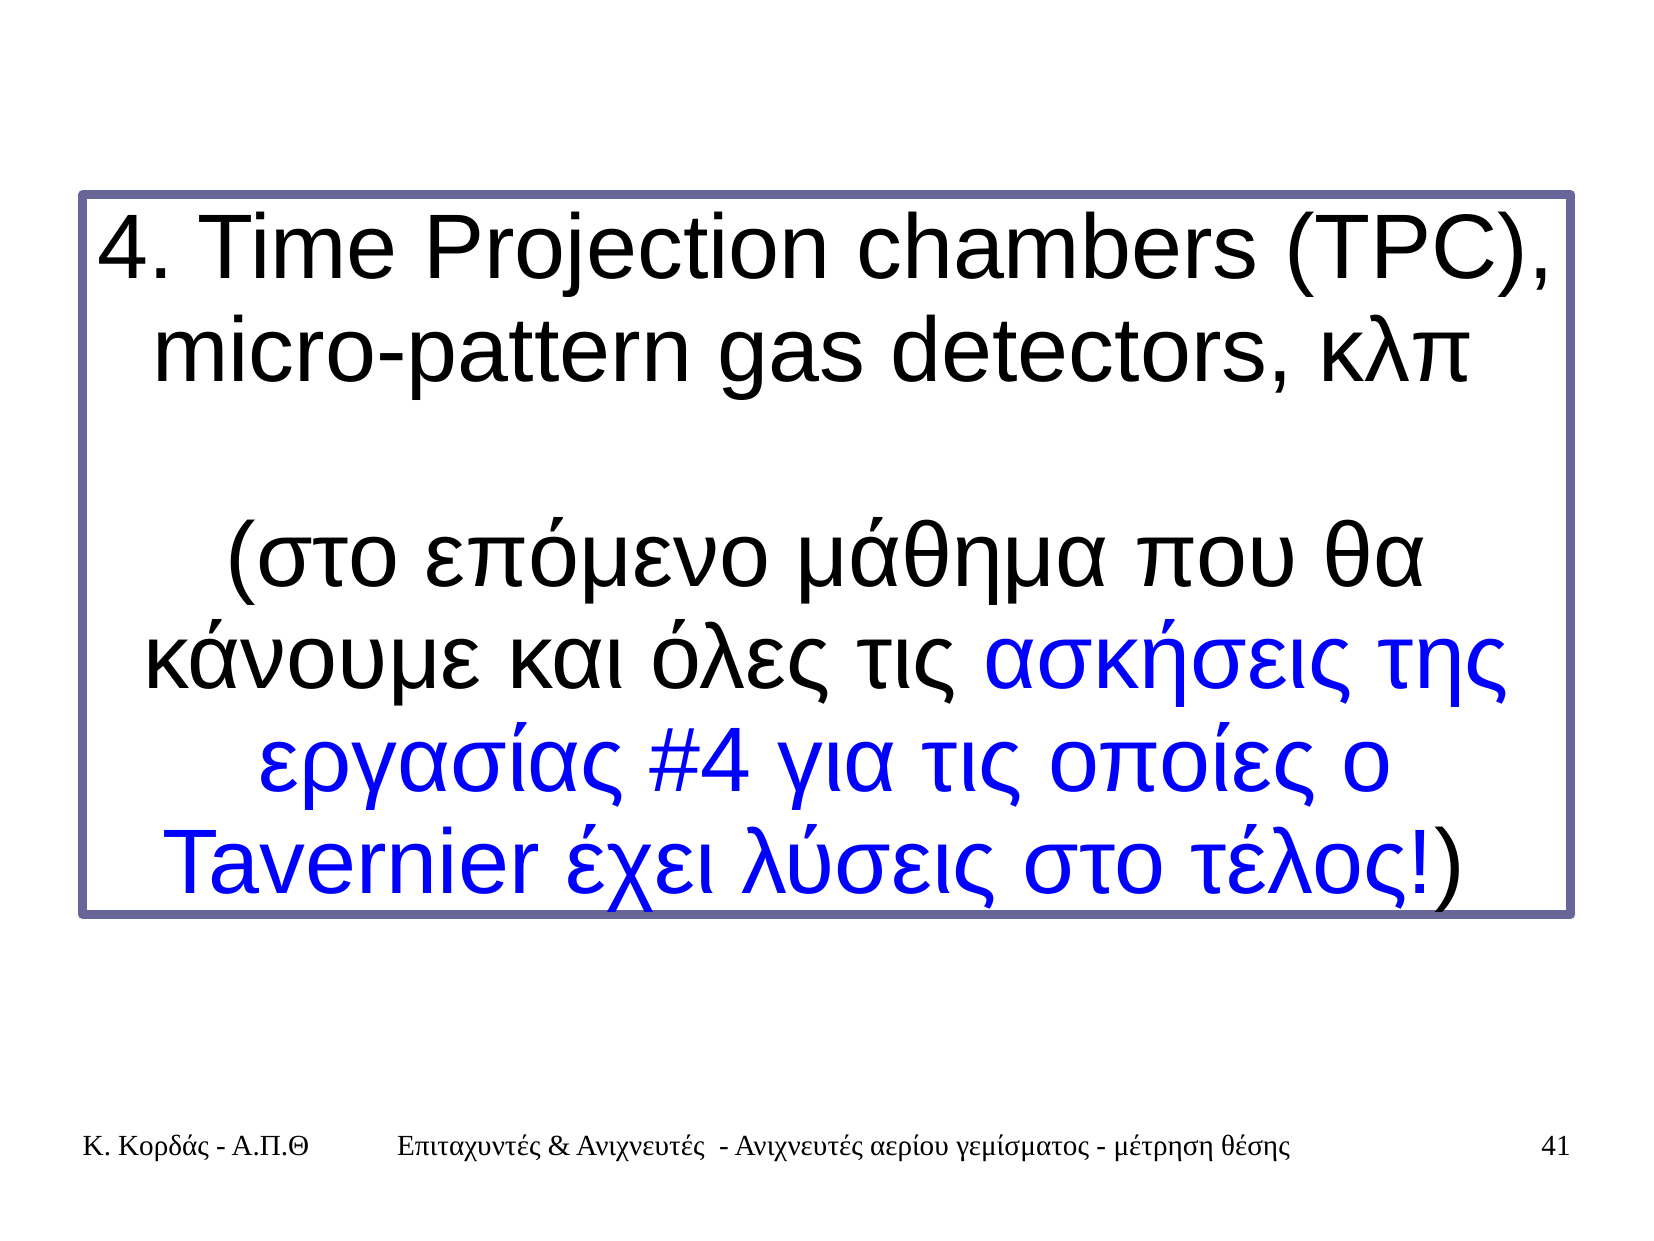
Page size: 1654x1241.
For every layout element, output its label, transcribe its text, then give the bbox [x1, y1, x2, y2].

title 4. Time Projection chambers (TPC), micro-pattern gas detectors, κλπ (στο επόμενο μάθημα που θα κάνουμε και όλες τις ασκήσεις της εργασίας #4 για τις οποίες ο Tavernier έχει λύσεις στο τέλος!) [82, 194, 1571, 915]
